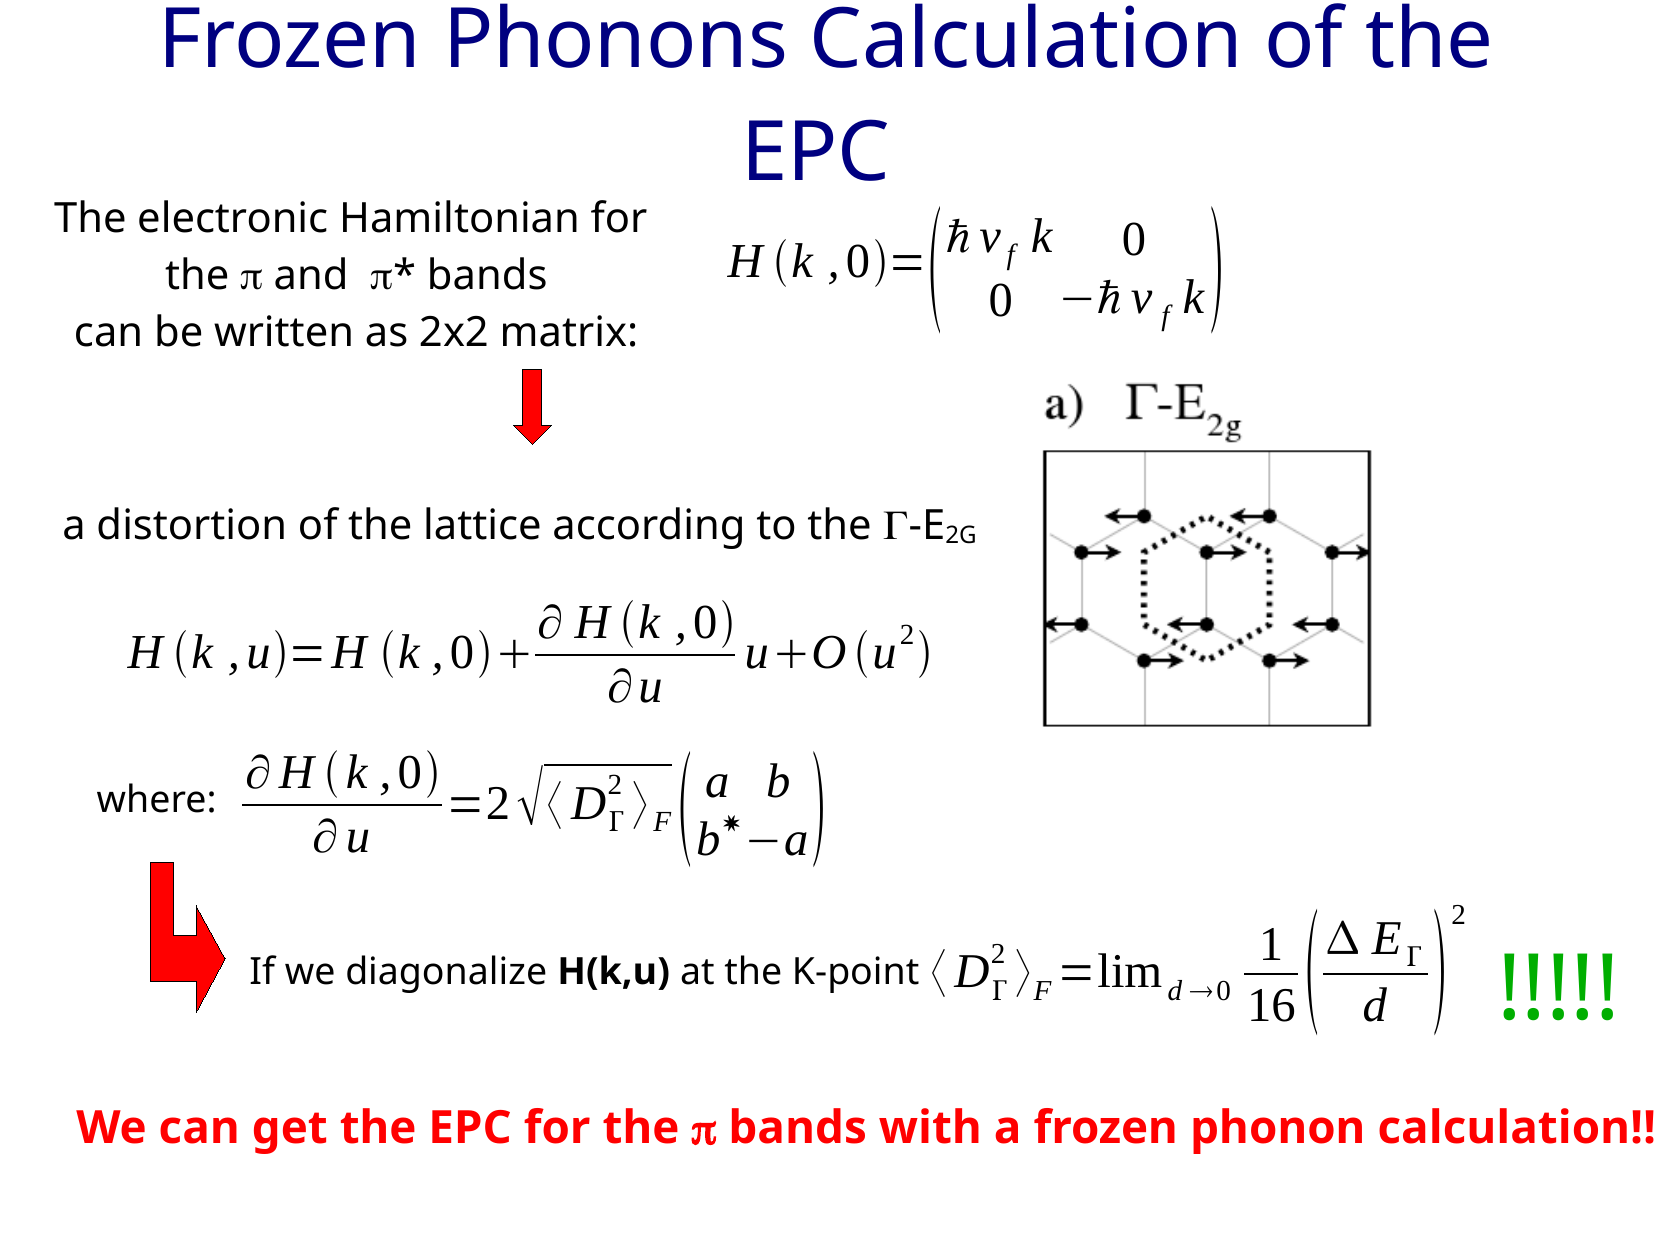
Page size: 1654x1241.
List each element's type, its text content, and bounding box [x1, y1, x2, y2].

chart [112, 595, 944, 713]
picture [1012, 368, 1388, 751]
text_box We can get the EPC for the p bands with a frozen phonon calculation!!! [61, 1087, 1602, 1163]
chart [917, 900, 1476, 1039]
chart [712, 203, 1238, 338]
text_box where: [81, 764, 226, 826]
text_box a distortion of the lattice according to the G-E2G [47, 487, 938, 568]
text_box [150, 862, 226, 1013]
text_box !!!!! [1482, 913, 1621, 1057]
text_box The electronic Hamiltonian for the  and * bands can be written as 2x2 matrix: [37, 180, 676, 351]
chart [227, 746, 839, 872]
text_box [513, 369, 552, 445]
title Frozen Phonons Calculation of the EPC [82, 33, 1571, 151]
text_box If we diagonalize H(k,u) at the K-point [234, 937, 905, 998]
